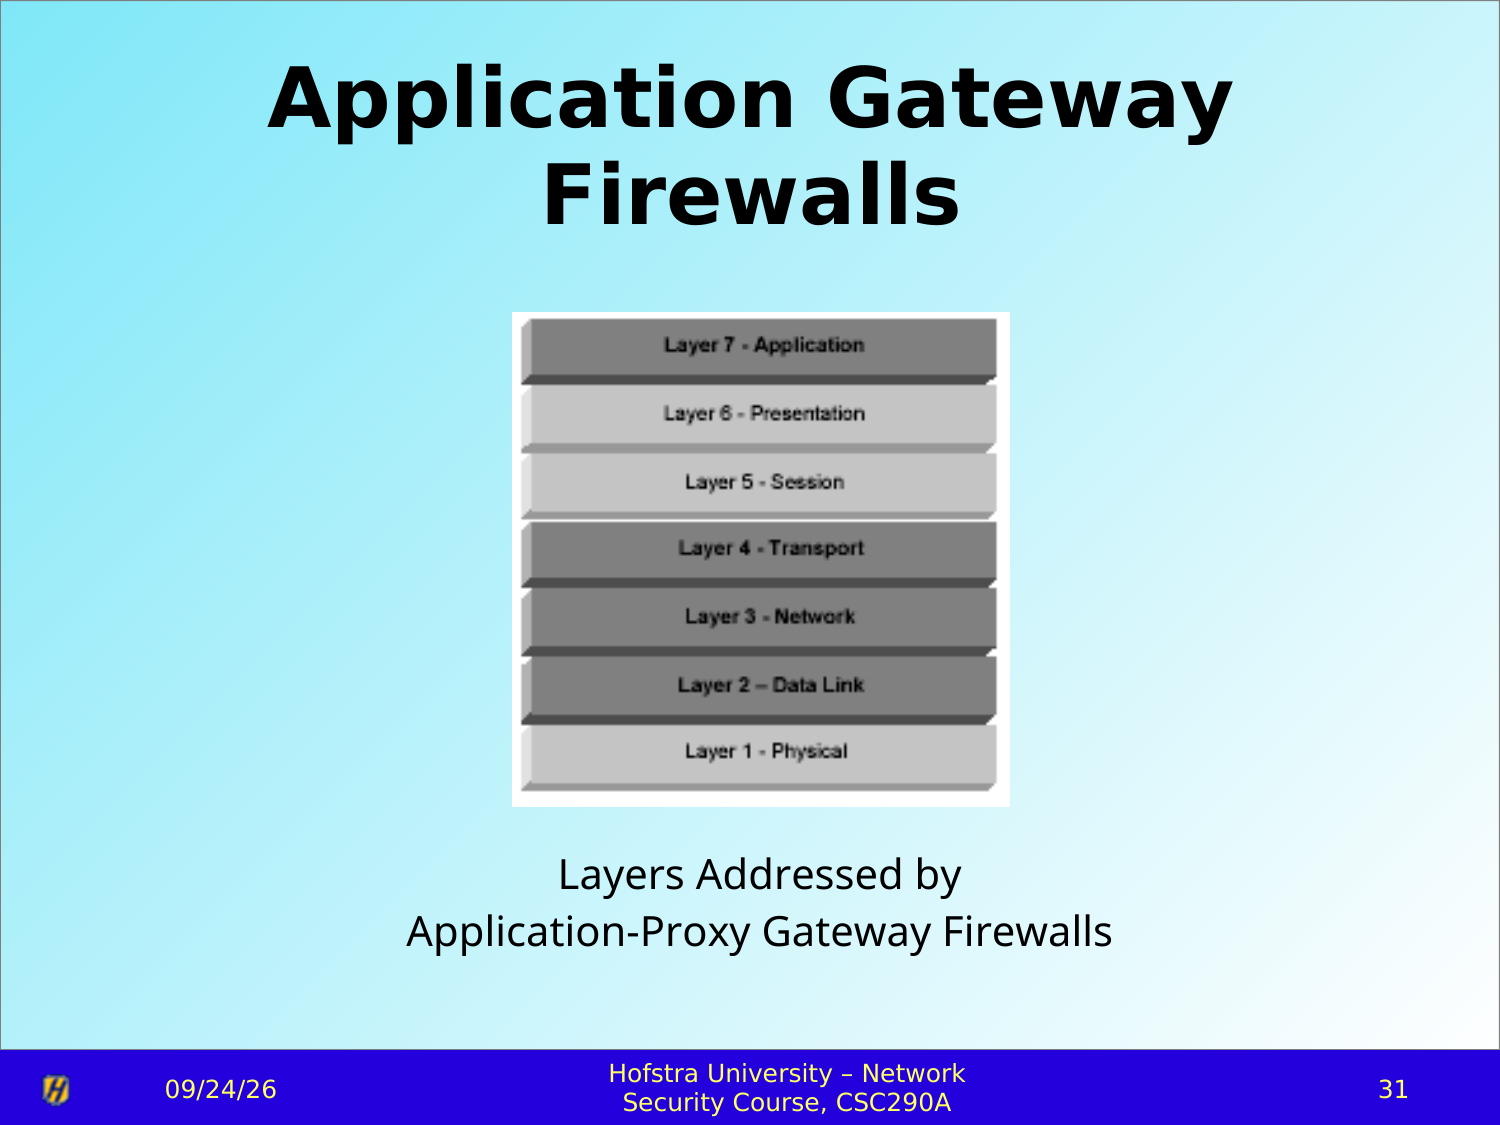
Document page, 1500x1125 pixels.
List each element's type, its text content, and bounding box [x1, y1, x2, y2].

title Application Gateway Firewalls [112, 42, 1391, 253]
picture [512, 312, 1010, 807]
text_box Layers Addressed by Application-Proxy Gateway Firewalls [391, 837, 1139, 967]
picture [37, 1072, 76, 1110]
